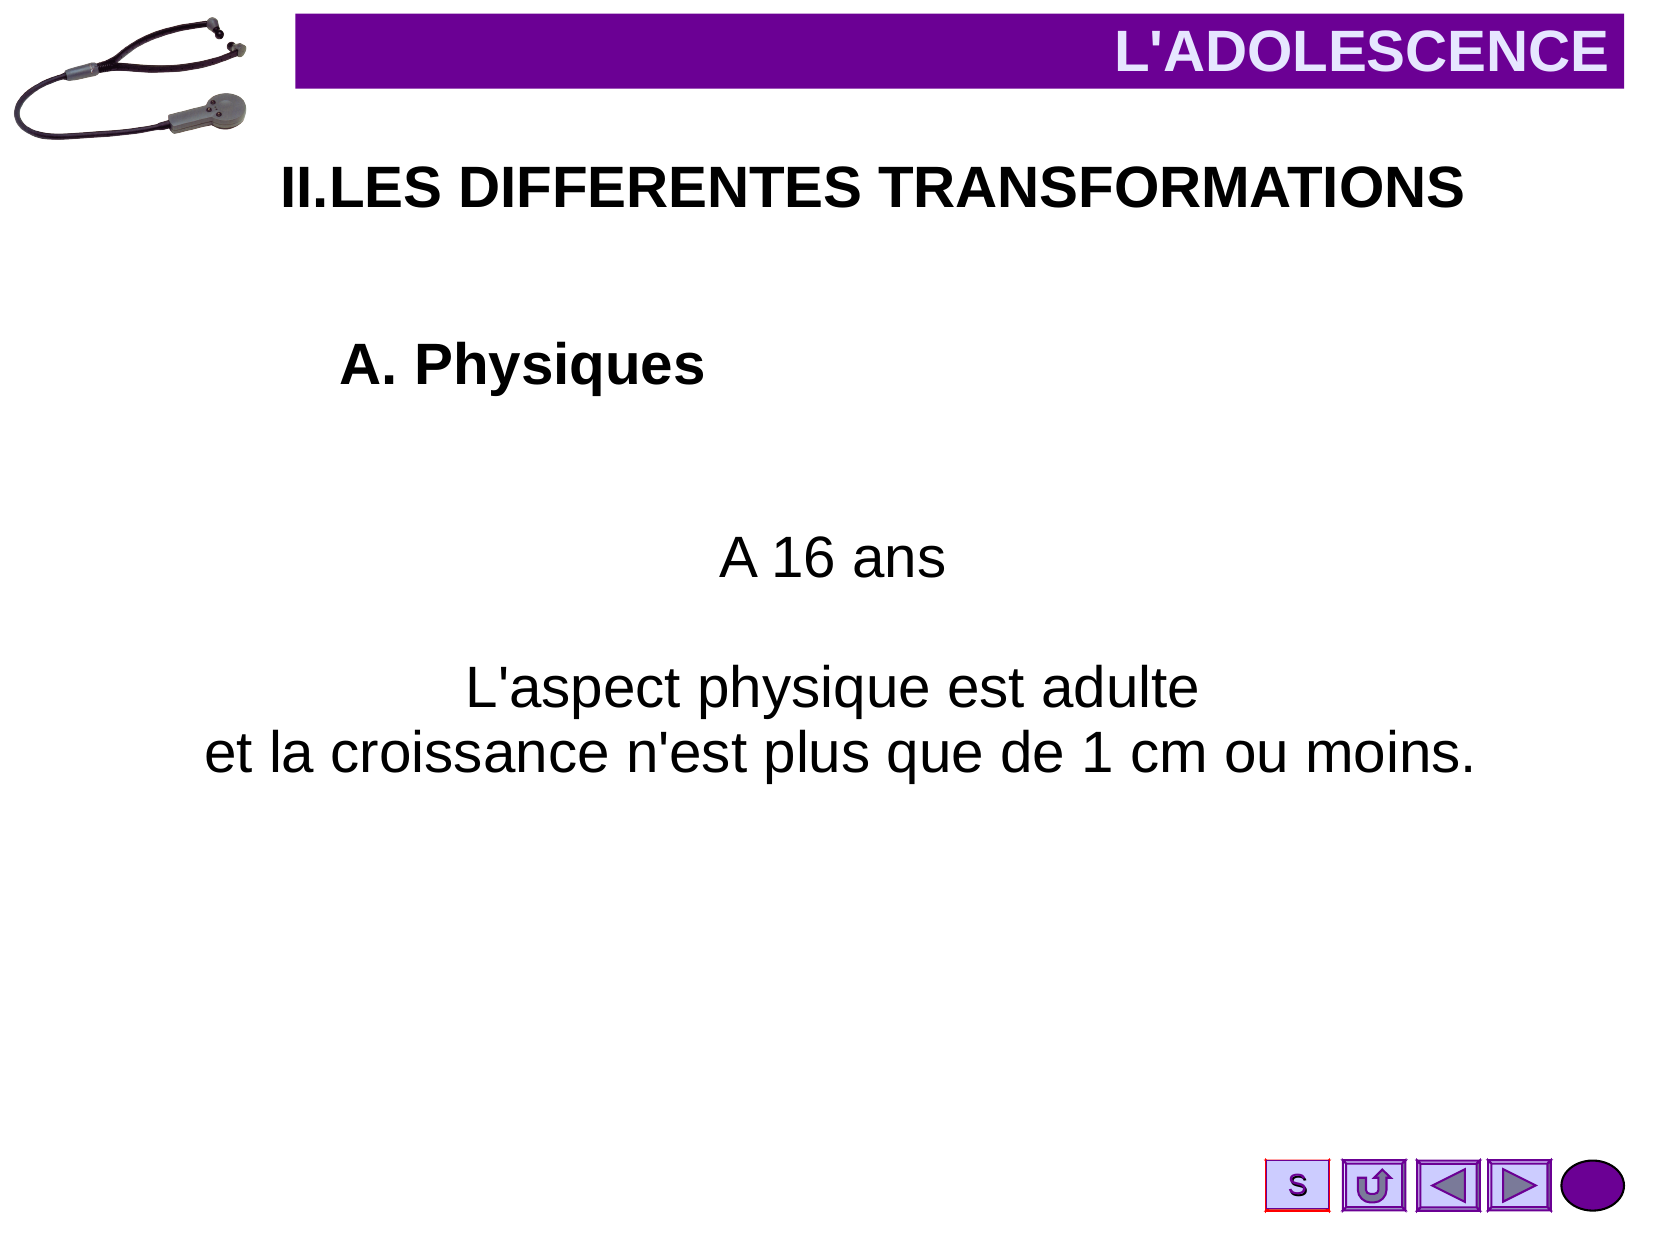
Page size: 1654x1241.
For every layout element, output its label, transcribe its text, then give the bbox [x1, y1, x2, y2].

text_box L'ADOLESCENCE [295, 13, 1625, 89]
picture [8, 8, 260, 153]
text_box A. Physiques [324, 324, 722, 406]
text_box A 16 ans L'aspect physique est adulte et la croissance n'est plus que de 1 cm ou moins. [118, 460, 1565, 785]
text_box II.LES DIFFERENTES TRANSFORMATIONS [265, 147, 1481, 230]
text_box [1561, 1160, 1625, 1211]
